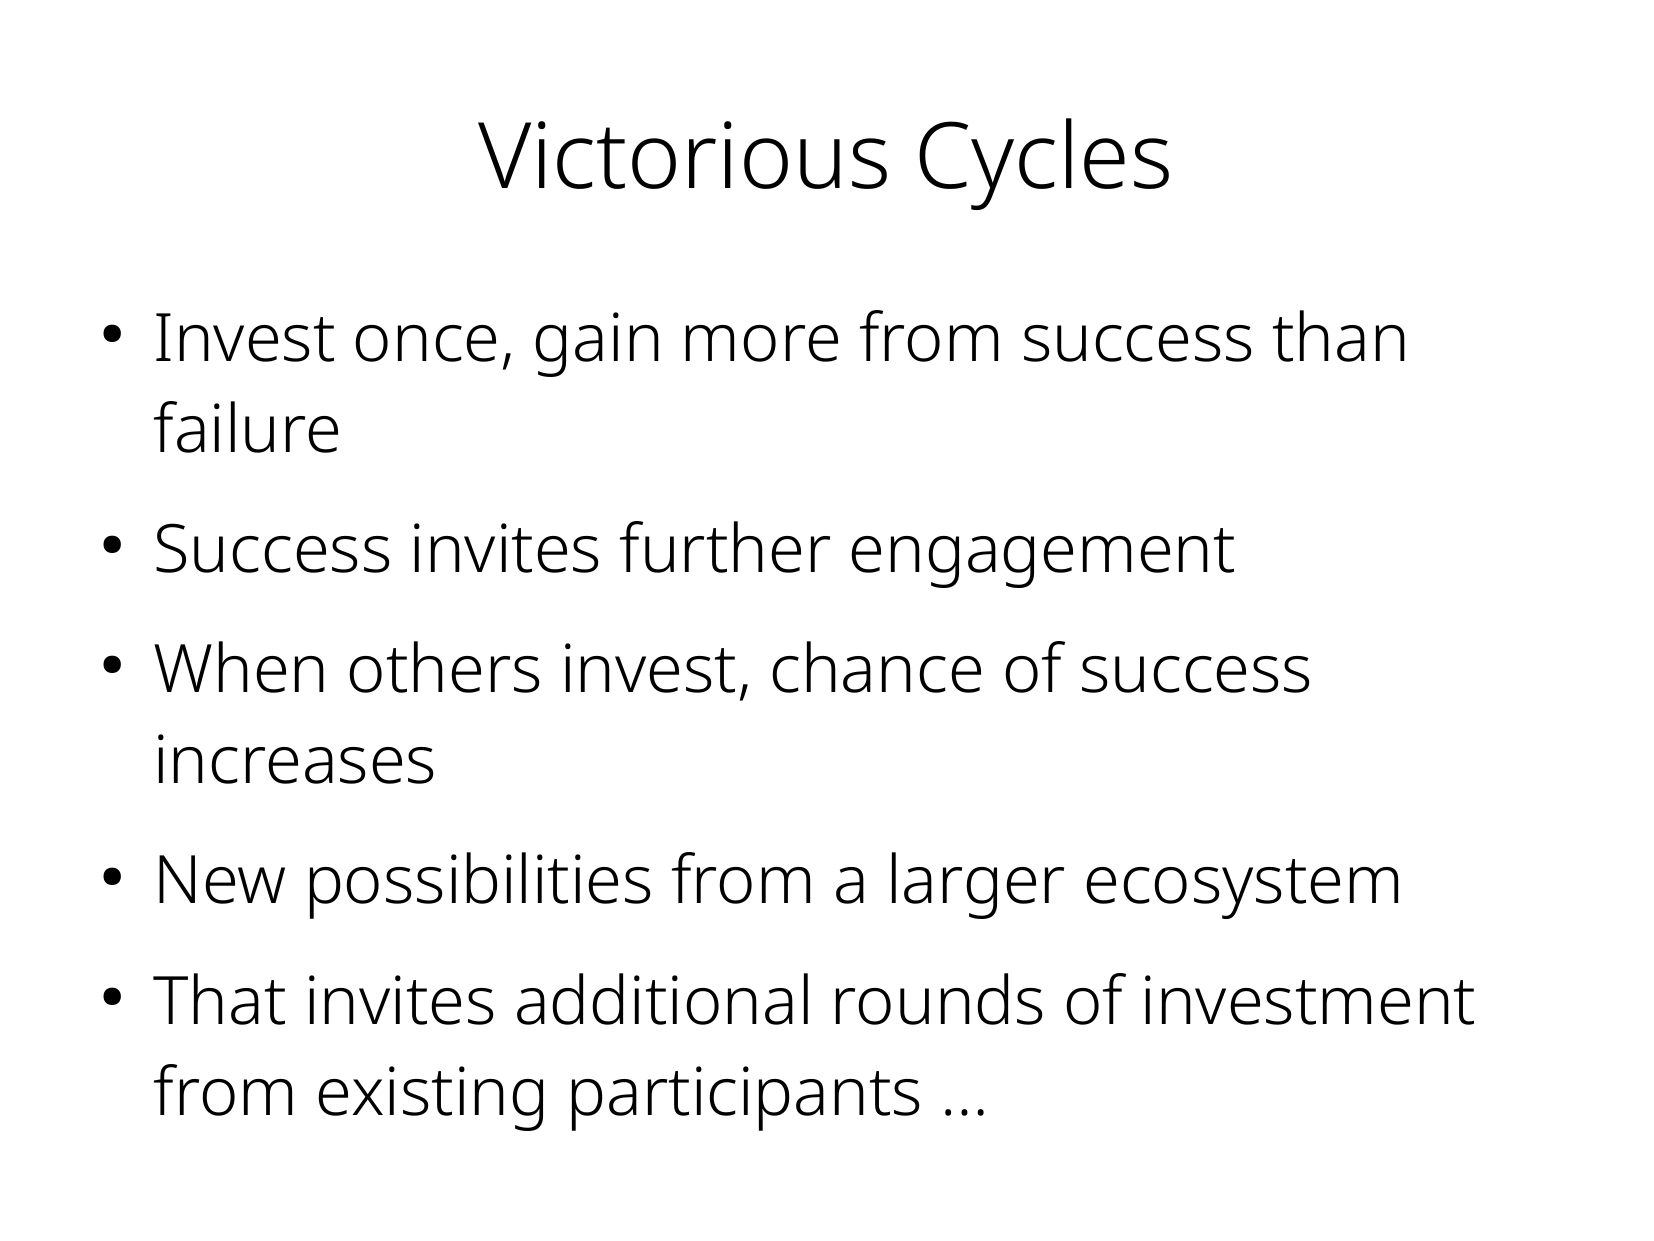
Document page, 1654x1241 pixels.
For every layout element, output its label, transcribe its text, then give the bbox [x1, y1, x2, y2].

title Victorious Cycles [82, 49, 1571, 257]
list Invest once, gain more from success than failure Success invites further engagement When others invest, chance of success increases New possibilities from a larger ecosystem That invites additional rounds of investment from existing participants … [82, 290, 1571, 1010]
